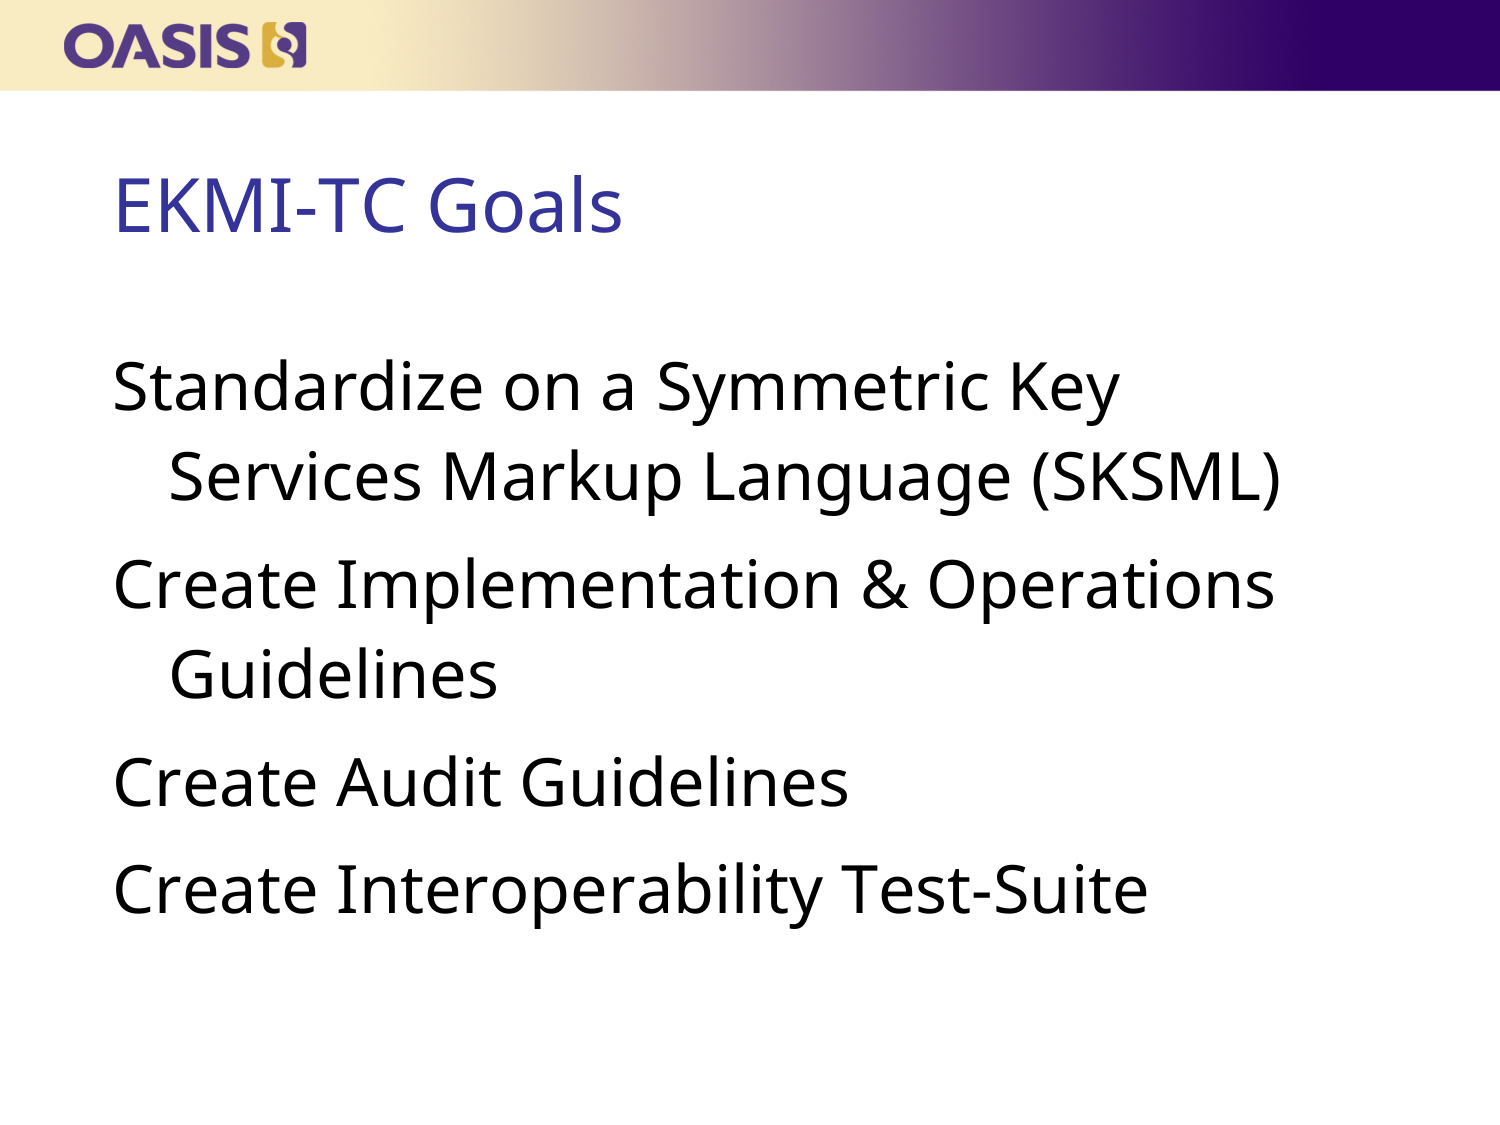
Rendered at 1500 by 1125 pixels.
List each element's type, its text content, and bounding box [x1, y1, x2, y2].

picture [0, 0, 1500, 1125]
list Standardize on a Symmetric Key Services Markup Language (SKSML) Create Implementation & Operations Guidelines Create Audit Guidelines Create Interoperability Test-Suite [112, 338, 1388, 1024]
title EKMI-TC Goals [112, 114, 1388, 303]
